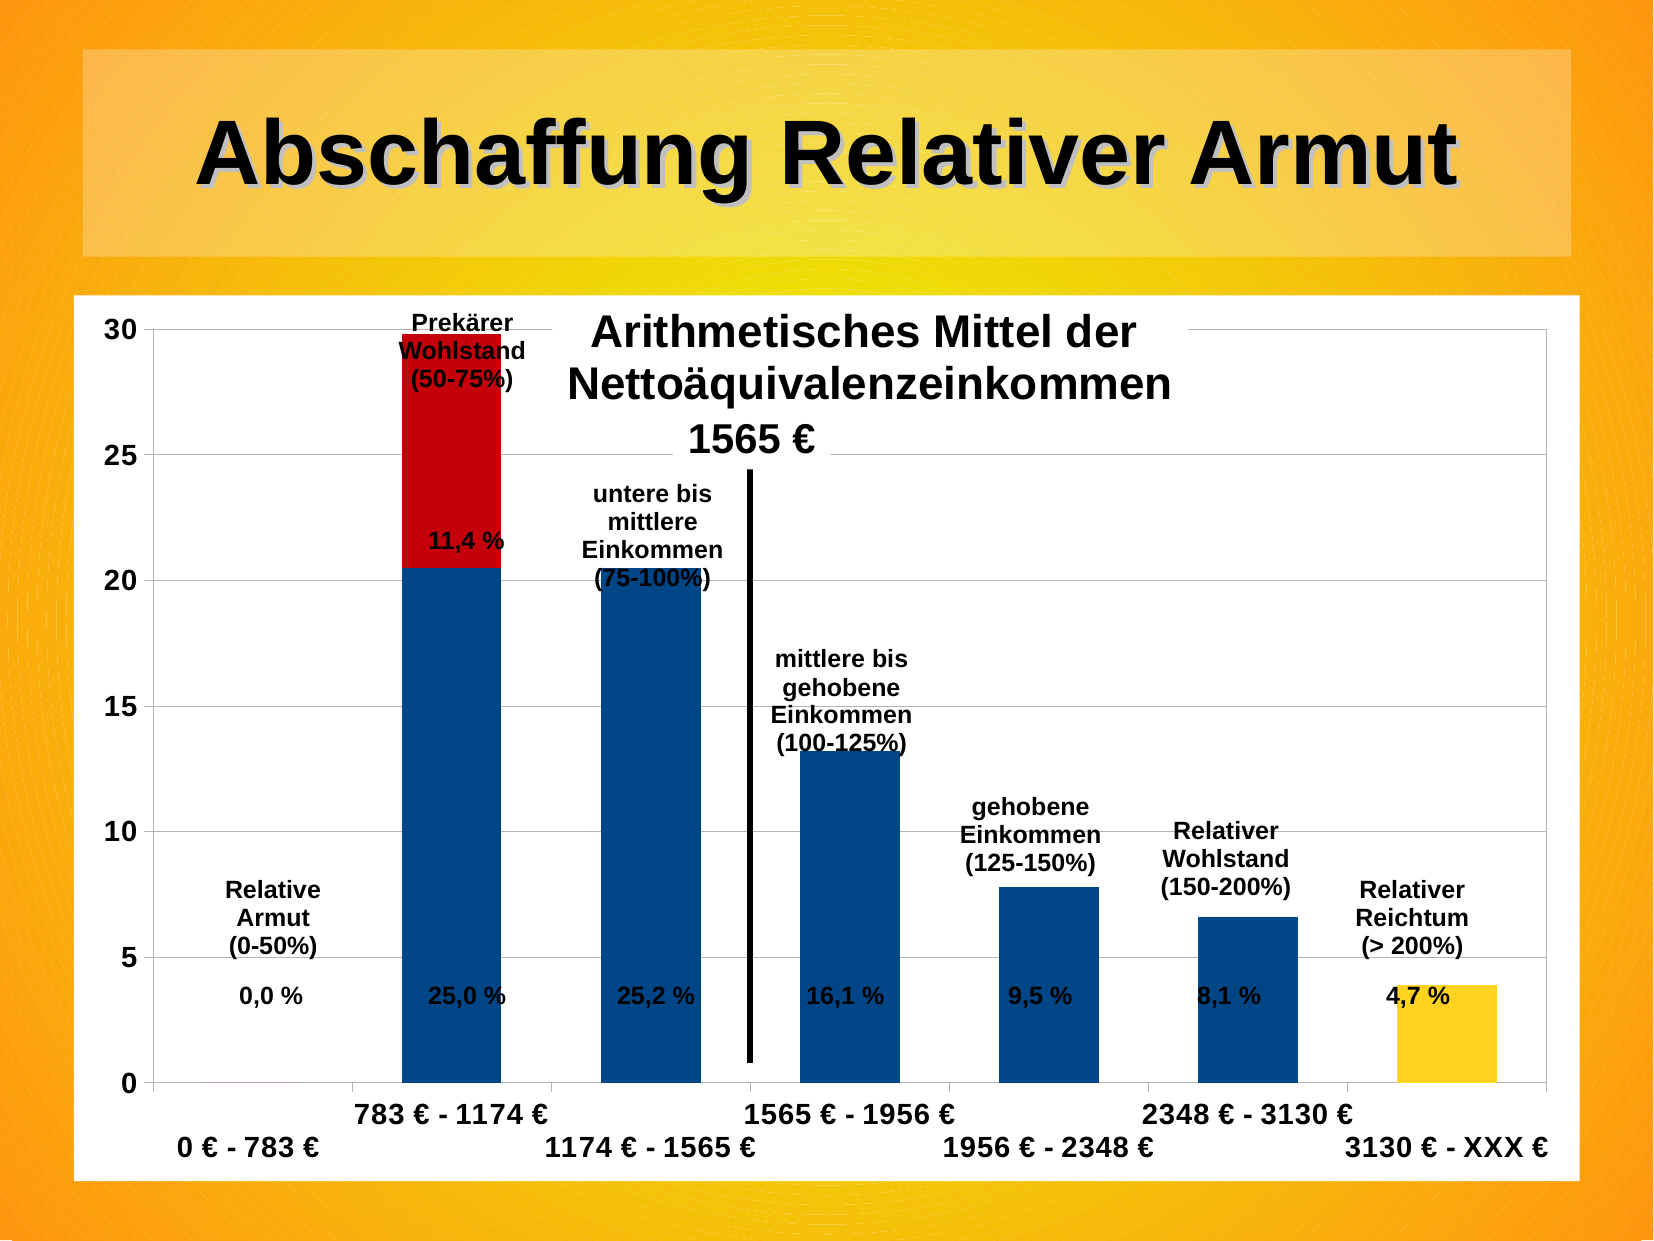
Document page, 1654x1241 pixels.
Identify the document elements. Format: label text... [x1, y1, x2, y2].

text_box Relative Armut (0-50%) [210, 868, 337, 967]
text_box Arithmetisches Mittel der Nettoäquivalenzeinkommen [552, 298, 1189, 417]
text_box 25,2 % [602, 974, 711, 1018]
text_box mittlere bis gehobene Einkommen (100-125%) [755, 637, 928, 765]
text_box 16,1 % [791, 974, 900, 1018]
text_box 1565 € [673, 417, 831, 470]
text_box 25,0 % [413, 974, 522, 1018]
text_box 0,0 % [224, 974, 319, 1018]
text_box Relativer Wohlstand (150-200%) [1145, 809, 1307, 908]
text_box 8,1 % [1175, 974, 1277, 1018]
text_box 4,7 % [1364, 974, 1466, 1018]
text_box Prekärer Wohlstand (50-75%) [383, 301, 541, 400]
text_box 9,5 % [986, 974, 1088, 1018]
text_box untere bis mittlere Einkommen (75-100%) [566, 472, 739, 600]
text_box 11,4 % [413, 519, 520, 563]
title Abschaffung Relativer Armut [82, 49, 1572, 257]
chart [73, 295, 1580, 1182]
text_box Relativer Reichtum (> 200%) [1340, 868, 1485, 968]
text_box gehobene Einkommen (125-150%) [944, 785, 1117, 885]
